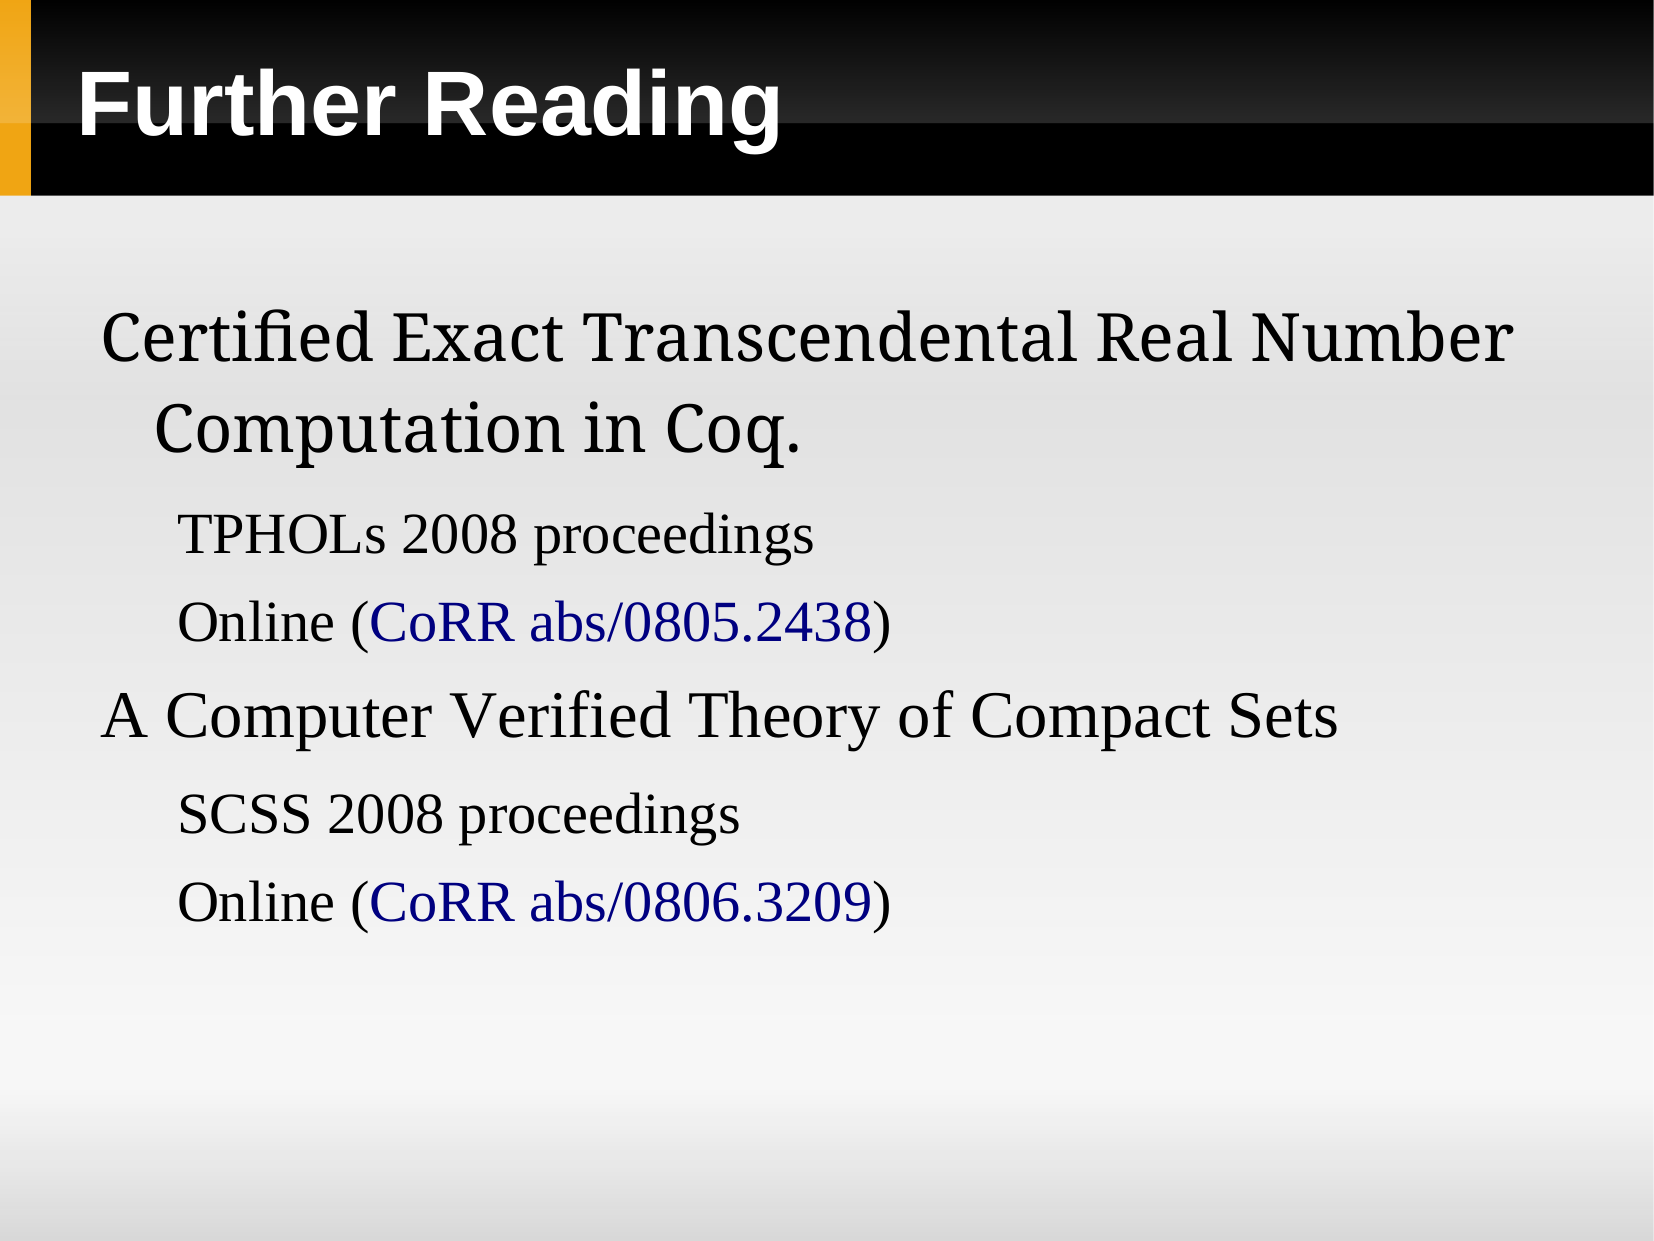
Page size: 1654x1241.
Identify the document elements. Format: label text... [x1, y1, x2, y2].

picture [0, 0, 1654, 1241]
list Certified Exact Transcendental Real Number Computation in Coq. TPHOLs 2008 proceedings Online (CoRR abs/0805.2438) A Computer Verified Theory of Compact Sets SCSS 2008 proceedings Online (CoRR abs/0806.3209) [82, 290, 1571, 1094]
title Further Reading [76, 0, 1565, 208]
